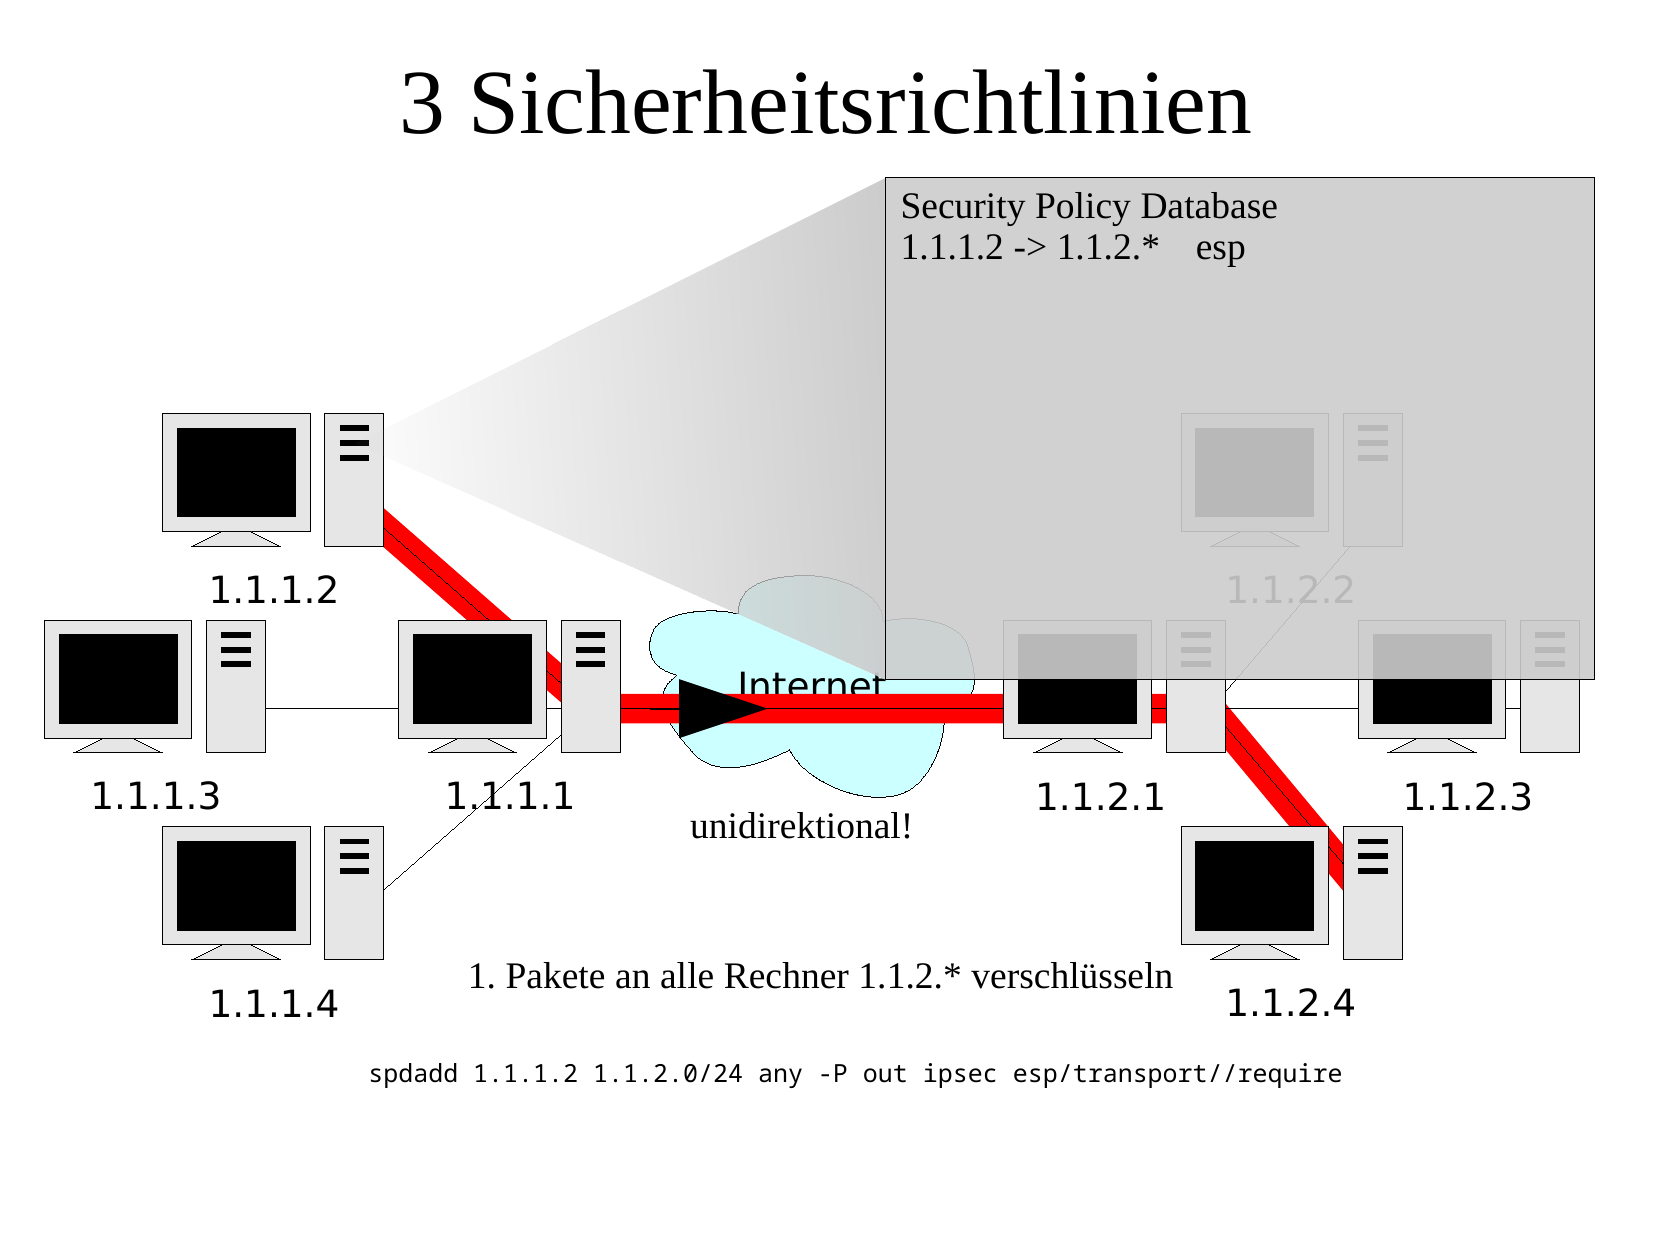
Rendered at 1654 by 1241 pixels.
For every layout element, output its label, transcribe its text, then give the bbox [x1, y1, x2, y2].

text_box spdadd 1.1.1.2 1.1.2.0/24 any -P out ipsec esp/transport//require [353, 1048, 1343, 1093]
text_box [561, 620, 621, 753]
text_box [1520, 680, 1580, 753]
text_box 1.1.1.1 [429, 767, 589, 827]
title 3 Sicherheitsrichtlinien [82, 49, 1571, 257]
text_box Internet [878, 680, 975, 693]
text_box [162, 826, 311, 960]
text_box 1.1.1.3 [75, 767, 235, 827]
text_box 1.1.2.1 [1020, 768, 1180, 827]
text_box [398, 620, 547, 753]
text_box [1181, 826, 1329, 960]
text_box [324, 826, 384, 960]
text_box unidirektional! [675, 797, 925, 854]
text_box [1343, 826, 1403, 960]
text_box [162, 413, 311, 547]
text_box [1166, 680, 1226, 753]
text_box [44, 620, 192, 753]
text_box [324, 177, 885, 679]
text_box Internet [649, 610, 874, 693]
text_box [1003, 680, 1152, 753]
text_box 1.1.2.4 [1210, 974, 1370, 1033]
text_box 1.1.1.2 [193, 561, 353, 620]
text_box Internet [680, 724, 945, 797]
text_box 1. Pakete an alle Rechner 1.1.2.* verschlüsseln [453, 947, 1175, 1004]
text_box 1.1.2.3 [1387, 768, 1547, 827]
text_box [206, 620, 266, 753]
text_box 1.1.1.4 [193, 975, 353, 1034]
text_box [1358, 680, 1506, 753]
text_box Security Policy Database 1.1.1.2 -> 1.1.2.* esp [885, 177, 1595, 680]
